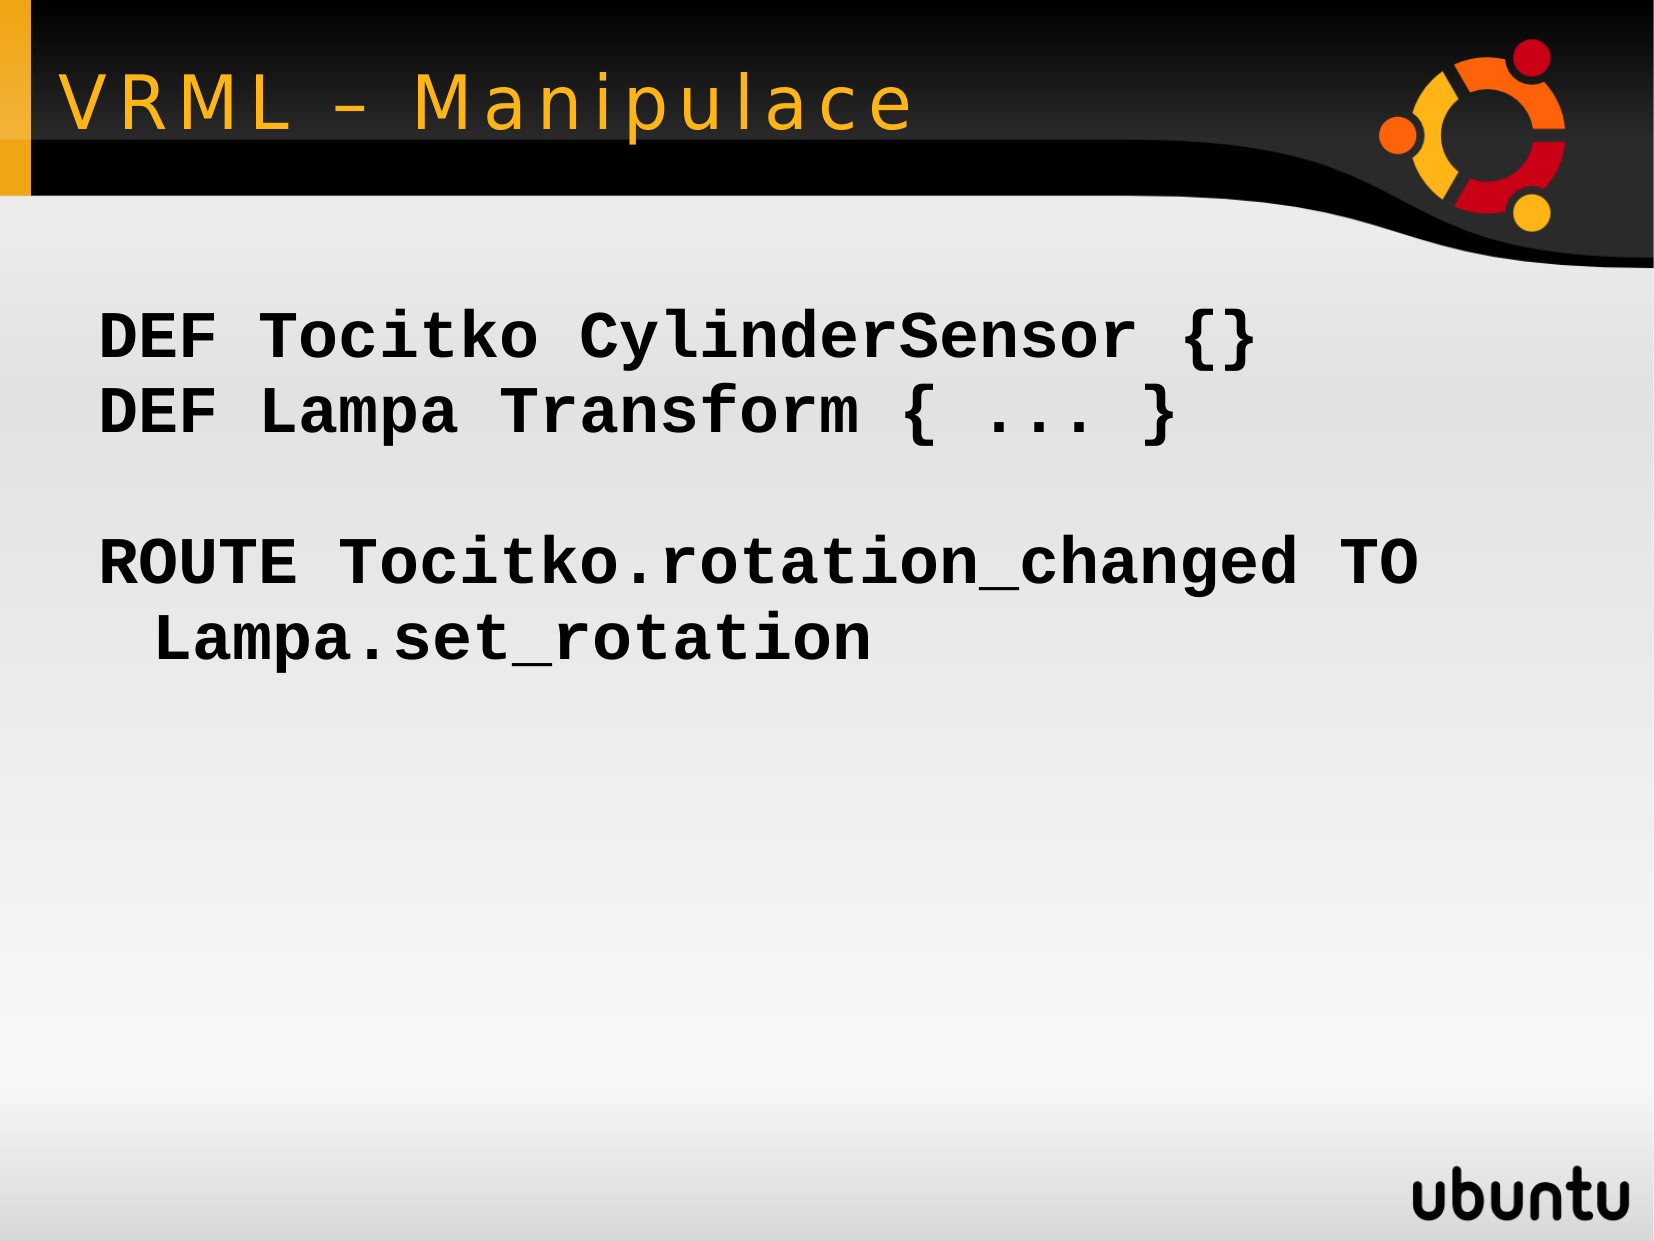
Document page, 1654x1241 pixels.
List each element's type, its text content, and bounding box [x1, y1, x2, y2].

title VRML – Manipulace [59, 29, 1270, 178]
list DEF Tocitko CylinderSensor {} DEF Lampa Transform { ... } ROUTE Tocitko.rotation_changed TO Lampa.set_rotation [81, 301, 1570, 1121]
picture [0, 0, 1654, 1241]
